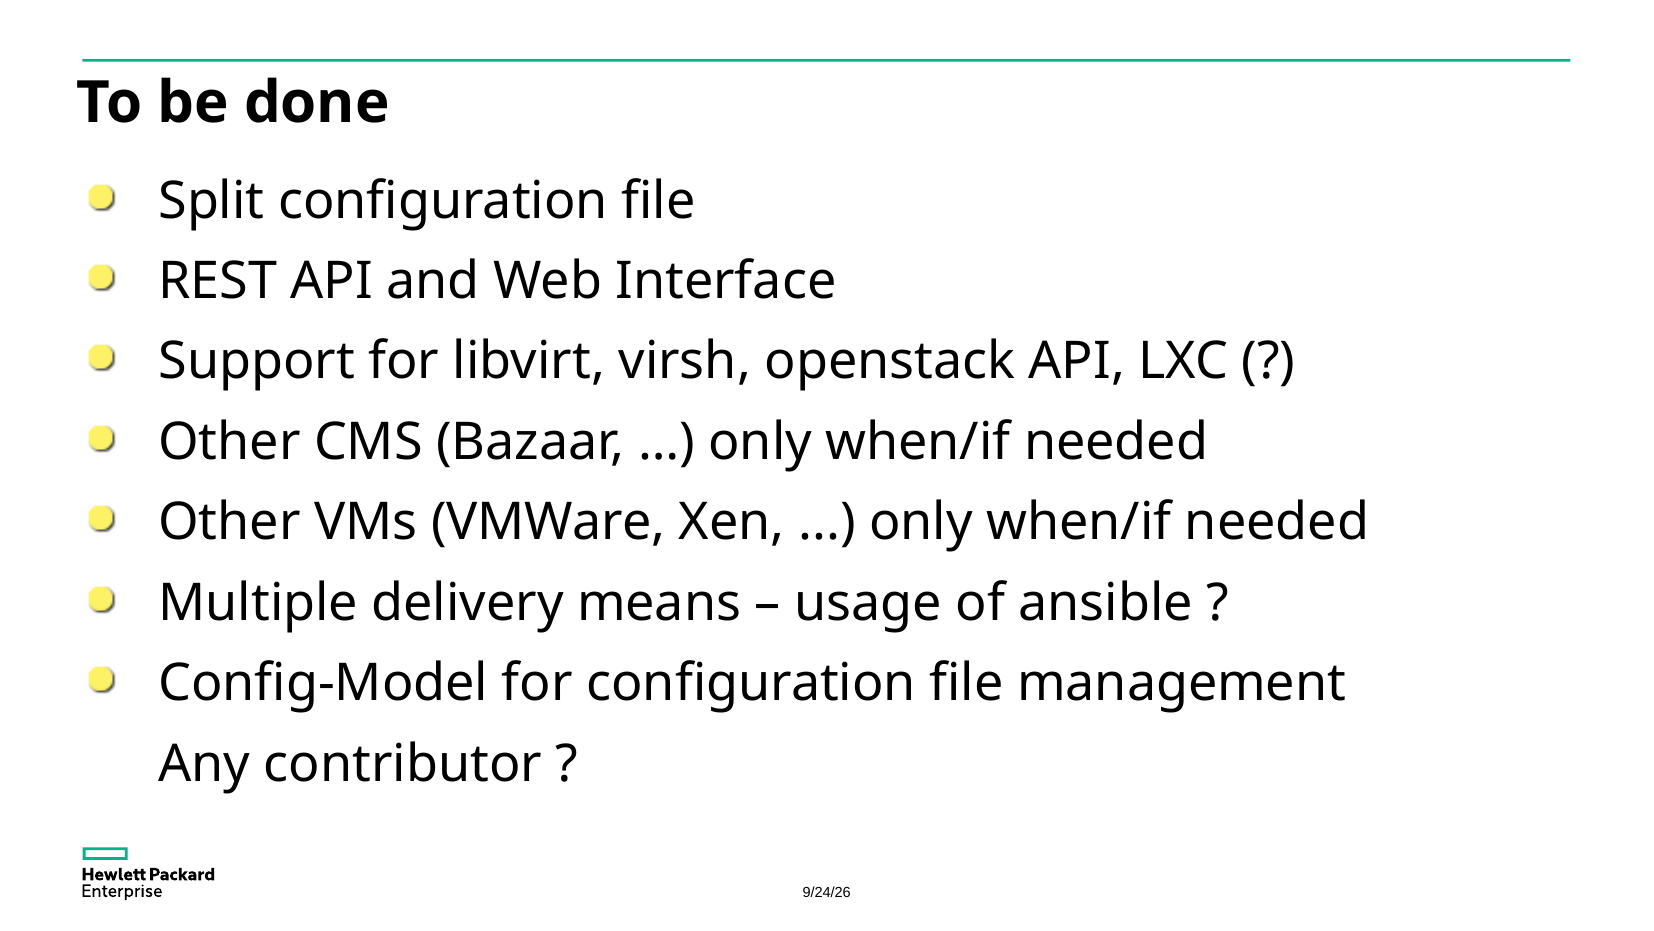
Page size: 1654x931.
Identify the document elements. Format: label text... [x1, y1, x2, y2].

title To be done [76, 42, 991, 164]
list Split configuration file REST API and Web Interface Support for libvirt, virsh, openstack API, LXC (?) Other CMS (Bazaar, …) only when/if needed Other VMs (VMWare, Xen, ...) only when/if needed Multiple delivery means – usage of ansible ? Config-Model for configuration file management Any contributor ? [75, 173, 1654, 883]
